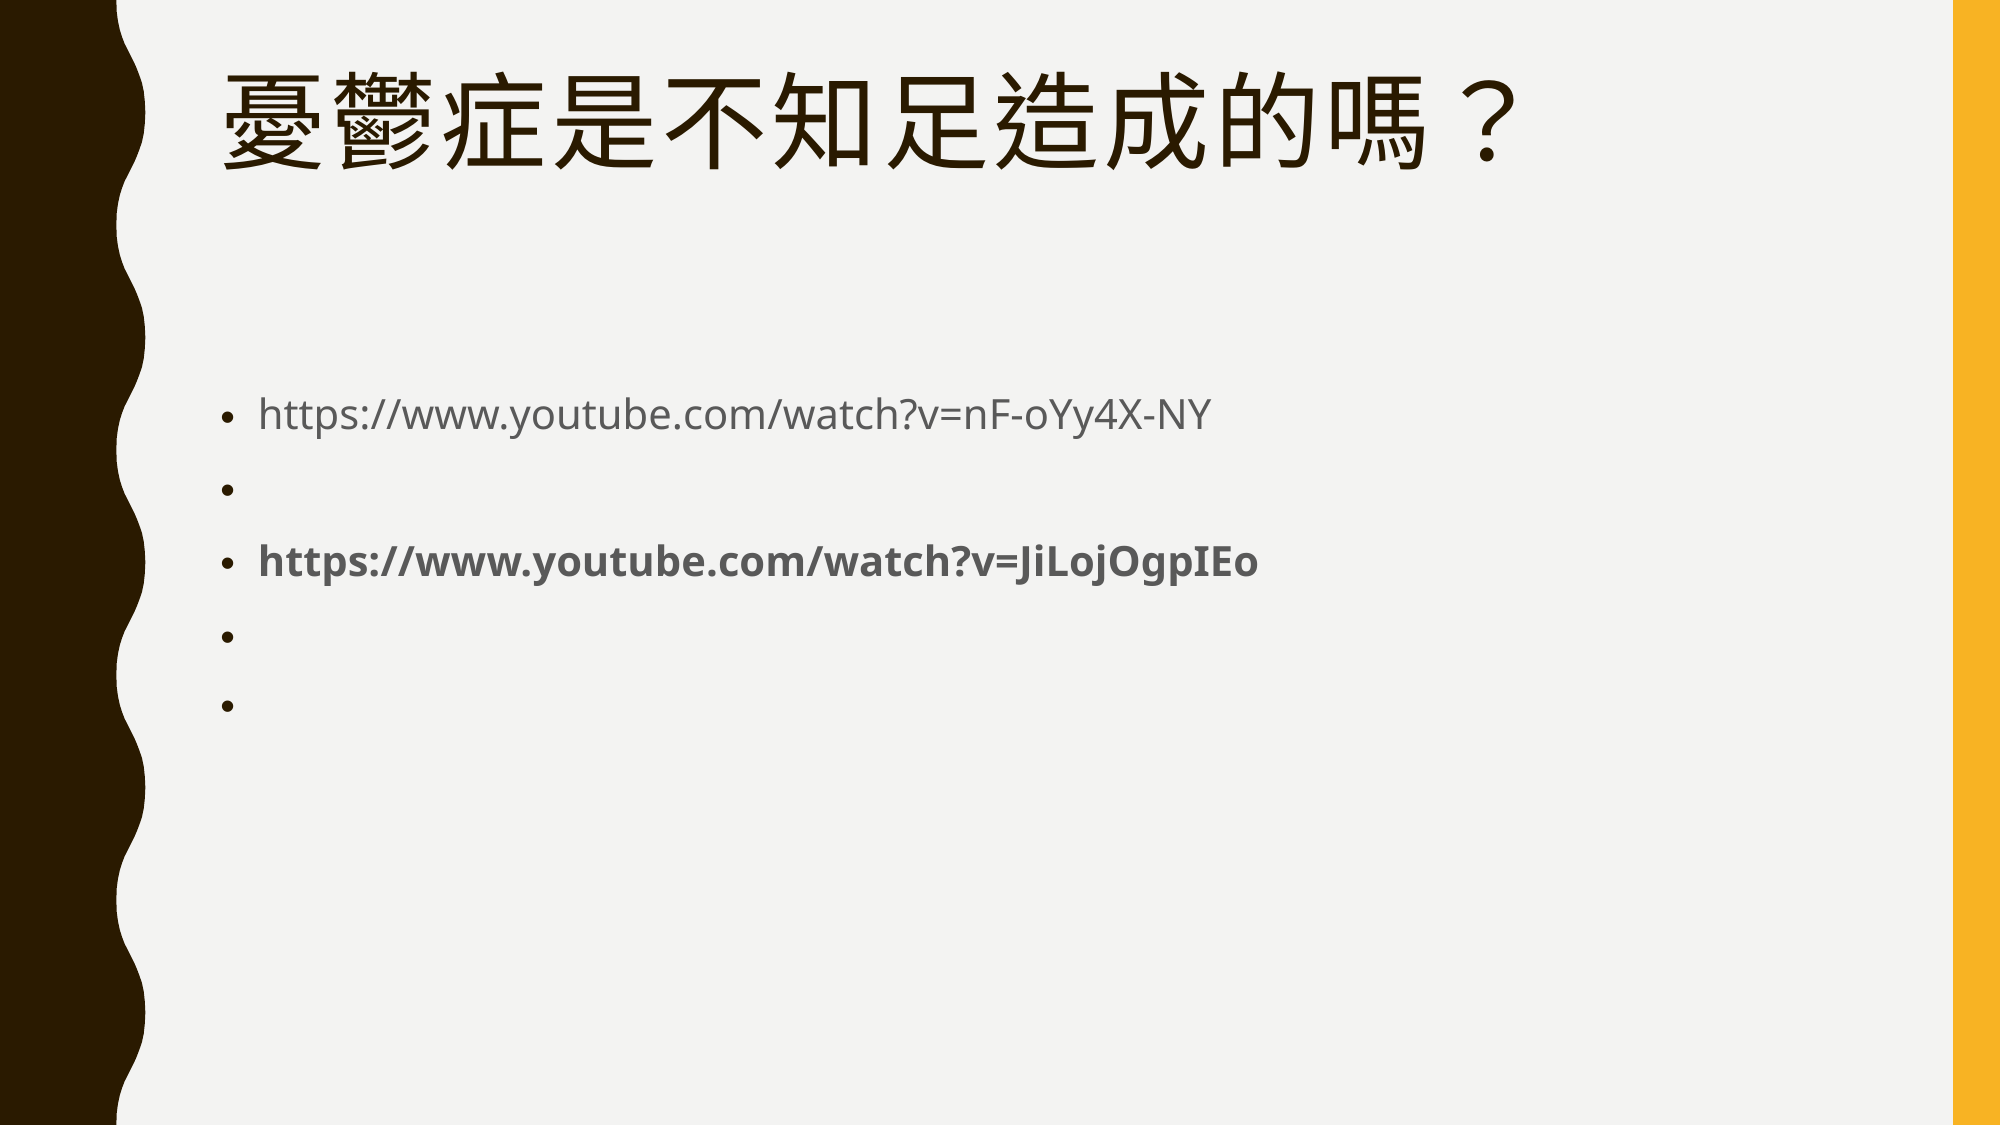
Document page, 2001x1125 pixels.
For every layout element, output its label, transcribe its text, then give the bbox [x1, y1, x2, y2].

title 憂鬱症是不知足造成的嗎？ [205, 62, 1876, 308]
list https://www.youtube.com/watch?v=nF-oYy4X-NY https://www.youtube.com/watch?v=JiLojOgpIEo [205, 375, 1876, 965]
